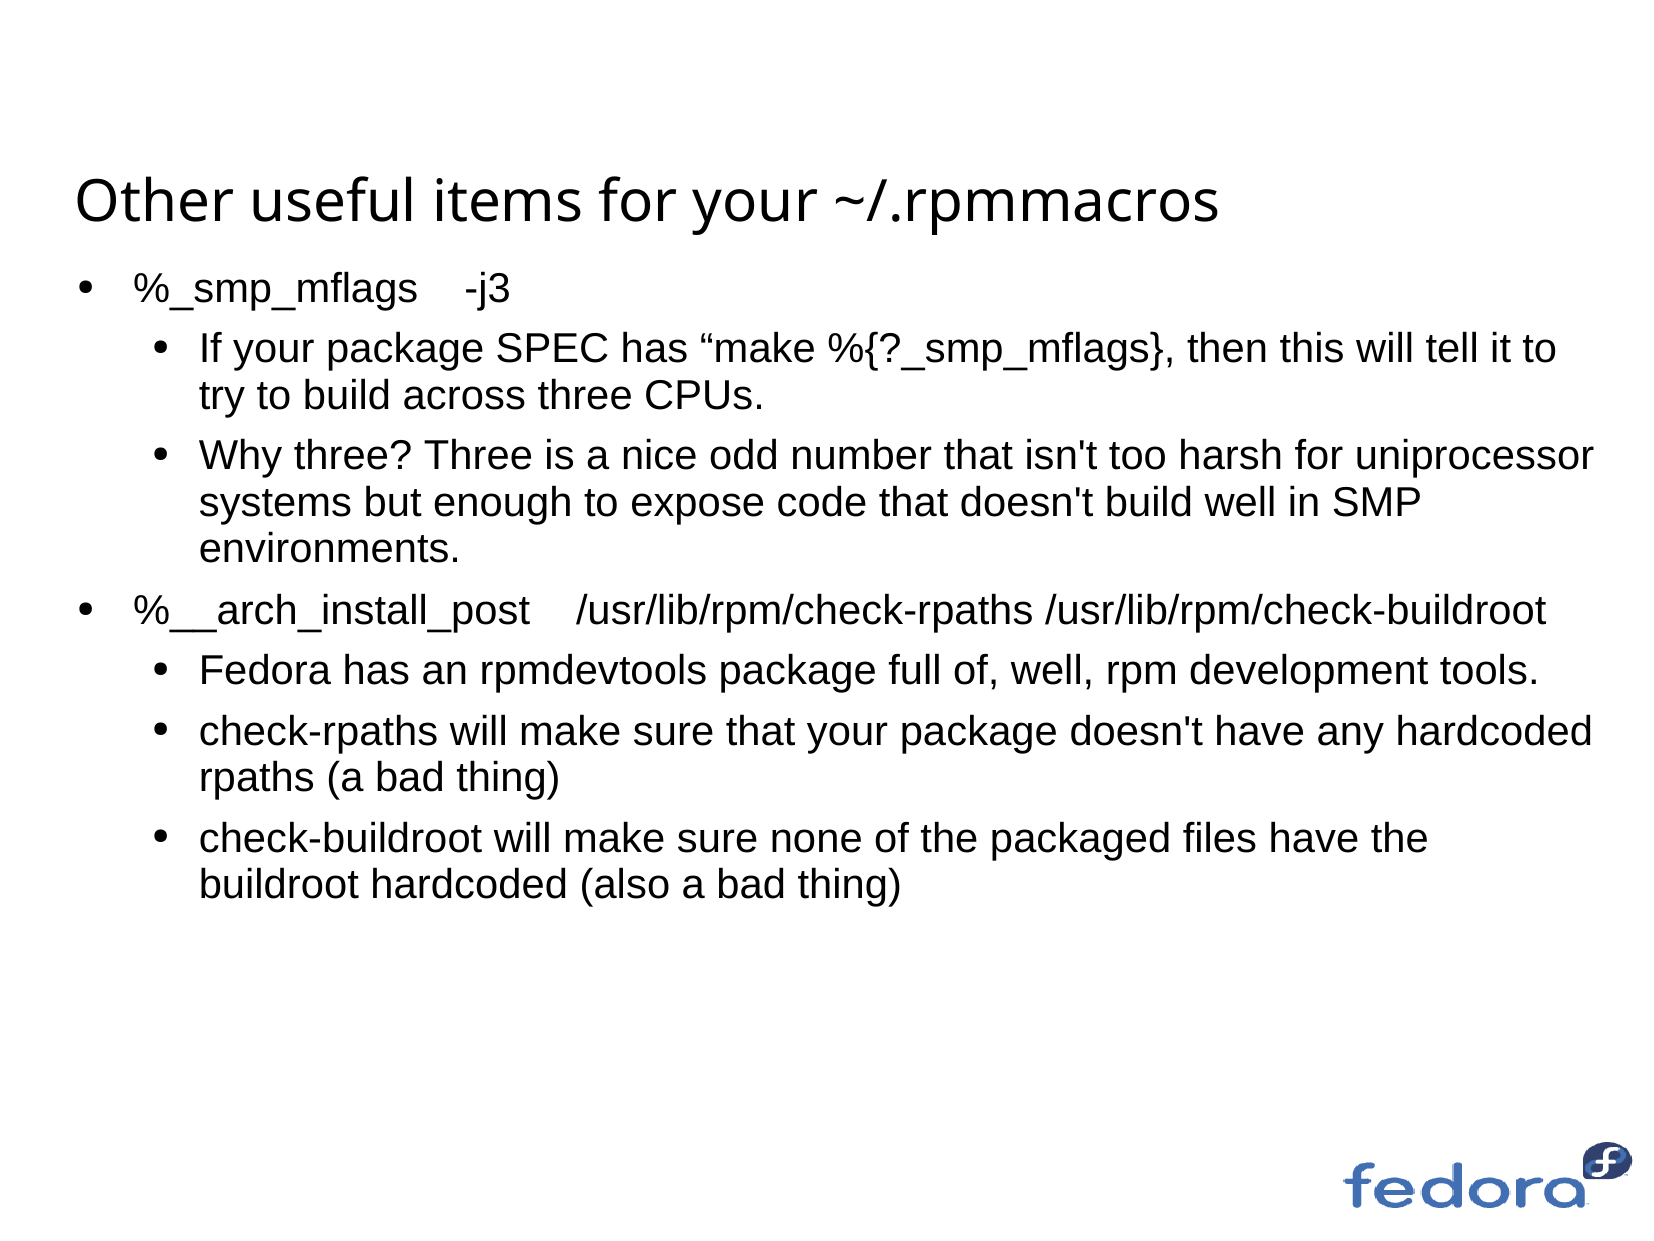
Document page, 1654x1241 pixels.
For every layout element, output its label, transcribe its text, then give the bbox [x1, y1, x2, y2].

list %_smp_mflags -j3 If your package SPEC has “make %{?_smp_mflags}, then this will tell it to try to build across three CPUs. Why three? Three is a nice odd number that isn't too harsh for uniprocessor systems but enough to expose code that doesn't build well in SMP environments. %__arch_install_post /usr/lib/rpm/check-rpaths /usr/lib/rpm/check-buildroot Fedora has an rpmdevtools package full of, well, rpm development tools. check-rpaths will make sure that your package doesn't have any hardcoded rpaths (a bad thing) check-buildroot will make sure none of the packaged files have the buildroot hardcoded (also a bad thing) [77, 264, 1598, 1174]
picture [1332, 1124, 1651, 1227]
title Other useful items for your ~/.rpmmacros [74, 140, 1506, 259]
